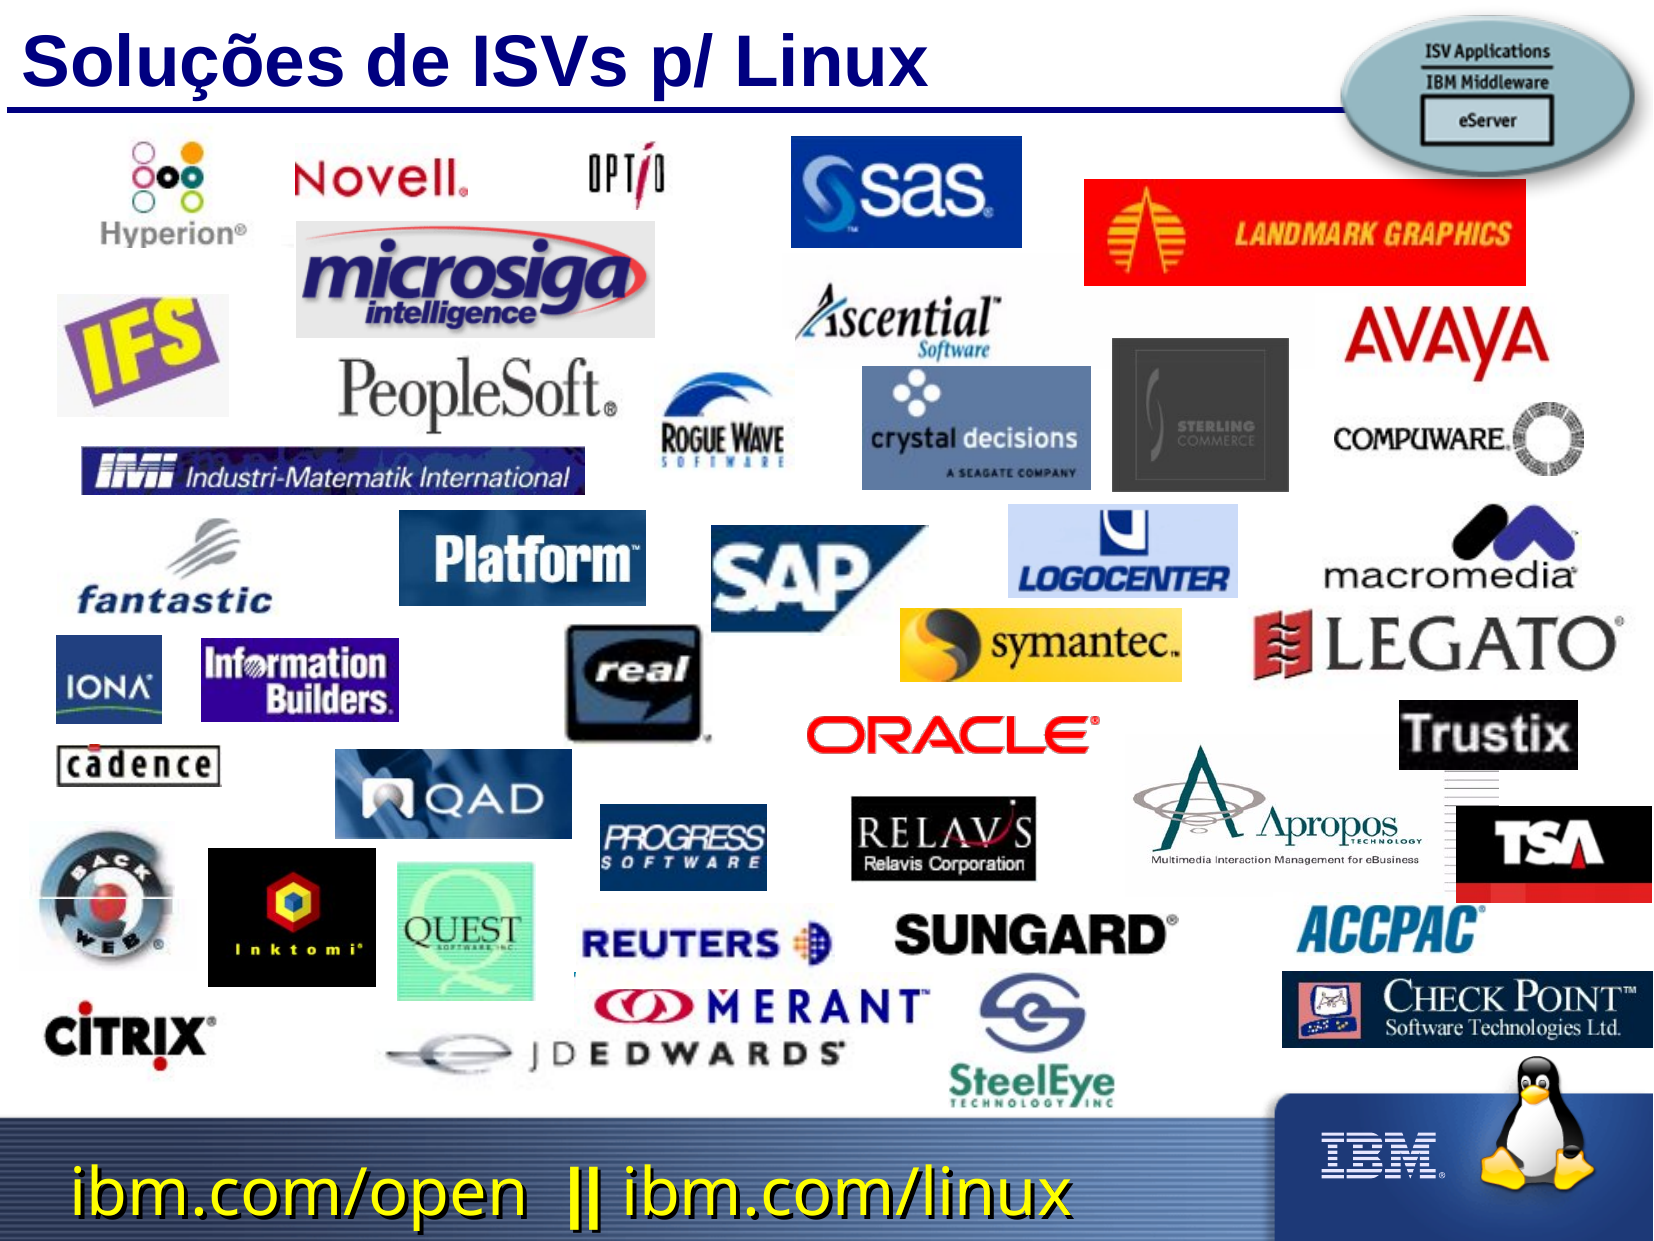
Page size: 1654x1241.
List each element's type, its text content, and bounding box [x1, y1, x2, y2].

picture [576, 140, 685, 210]
picture [19, 821, 197, 971]
picture [399, 510, 646, 606]
picture [1008, 501, 1653, 956]
picture [81, 446, 585, 495]
picture [295, 143, 468, 213]
picture [600, 804, 767, 891]
picture [0, 861, 1653, 1241]
picture [806, 715, 1101, 755]
picture [1334, 402, 1584, 476]
picture [296, 0, 1653, 512]
picture [56, 635, 162, 724]
picture [201, 638, 399, 722]
picture [894, 913, 1179, 961]
picture [57, 294, 229, 417]
picture [563, 525, 1182, 747]
text_box Soluções de ISVs p/ Linux [21, 14, 1313, 127]
picture [335, 749, 572, 839]
picture [208, 848, 376, 987]
picture [791, 136, 1022, 248]
picture [1282, 971, 1653, 1048]
picture [46, 123, 294, 249]
picture [55, 744, 222, 787]
picture [850, 795, 1038, 883]
picture [57, 517, 300, 617]
